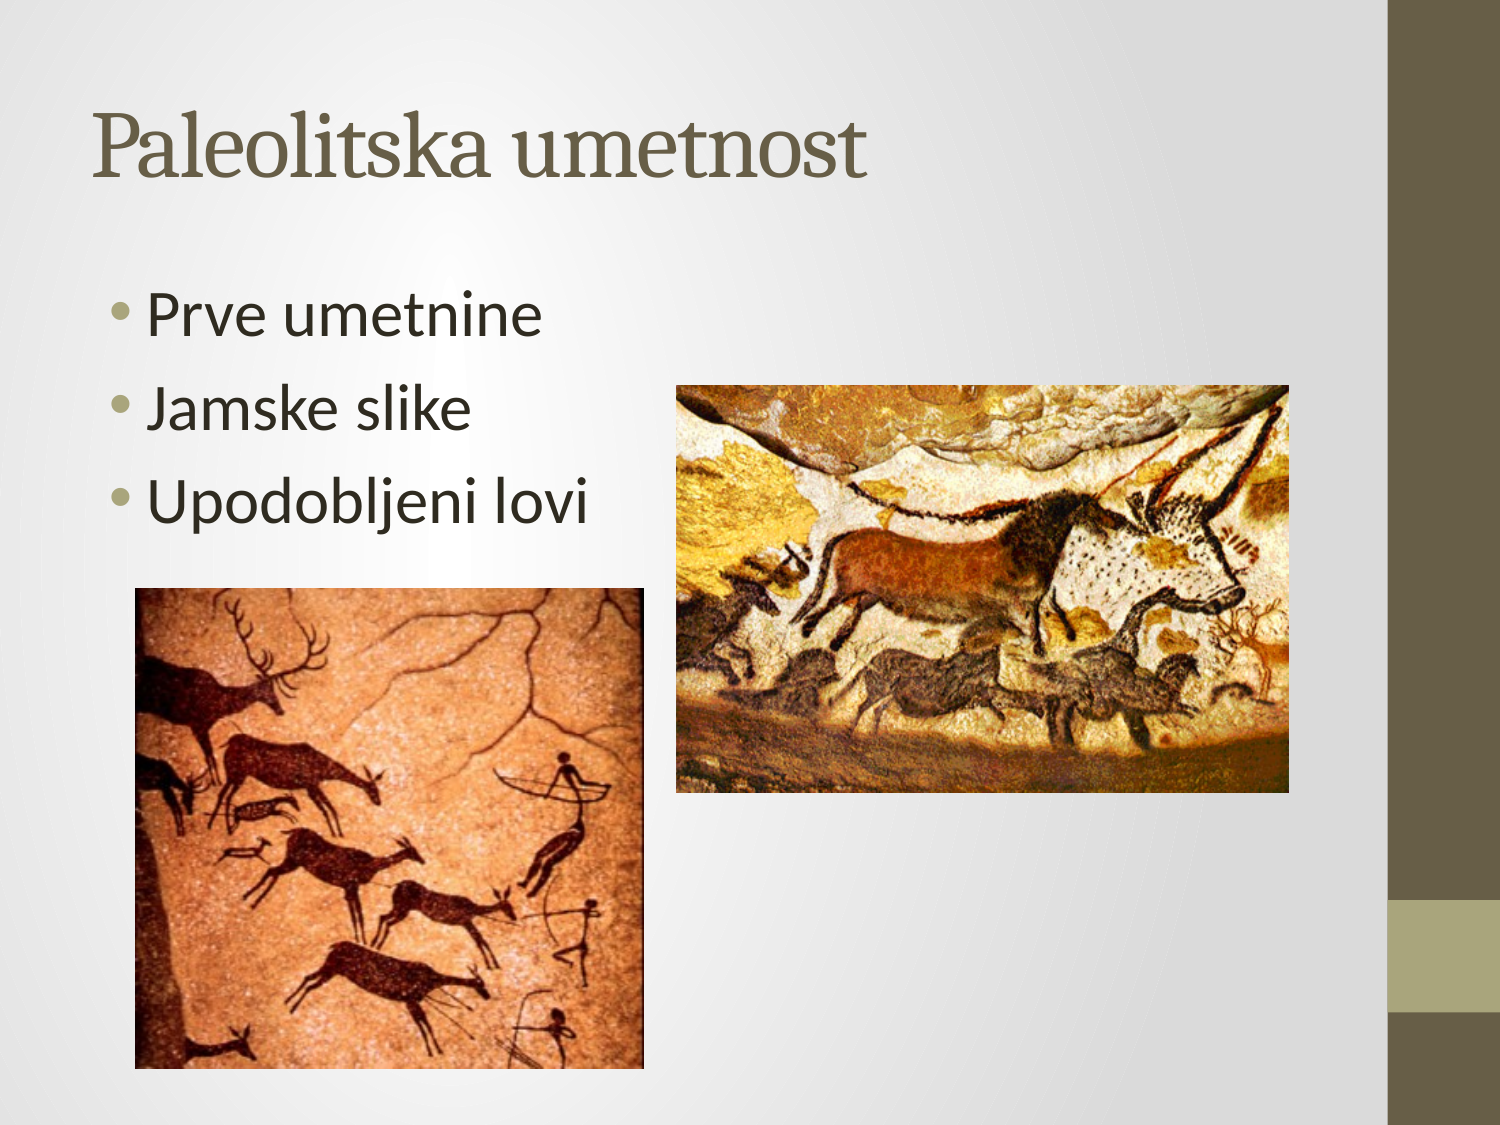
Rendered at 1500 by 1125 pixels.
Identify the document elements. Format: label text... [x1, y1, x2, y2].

picture [676, 385, 1289, 793]
title Paleolitska umetnost [75, 45, 1325, 233]
picture [135, 588, 644, 1069]
list Prve umetnine Jamske slike Upodobljeni lovi [75, 262, 1325, 1050]
